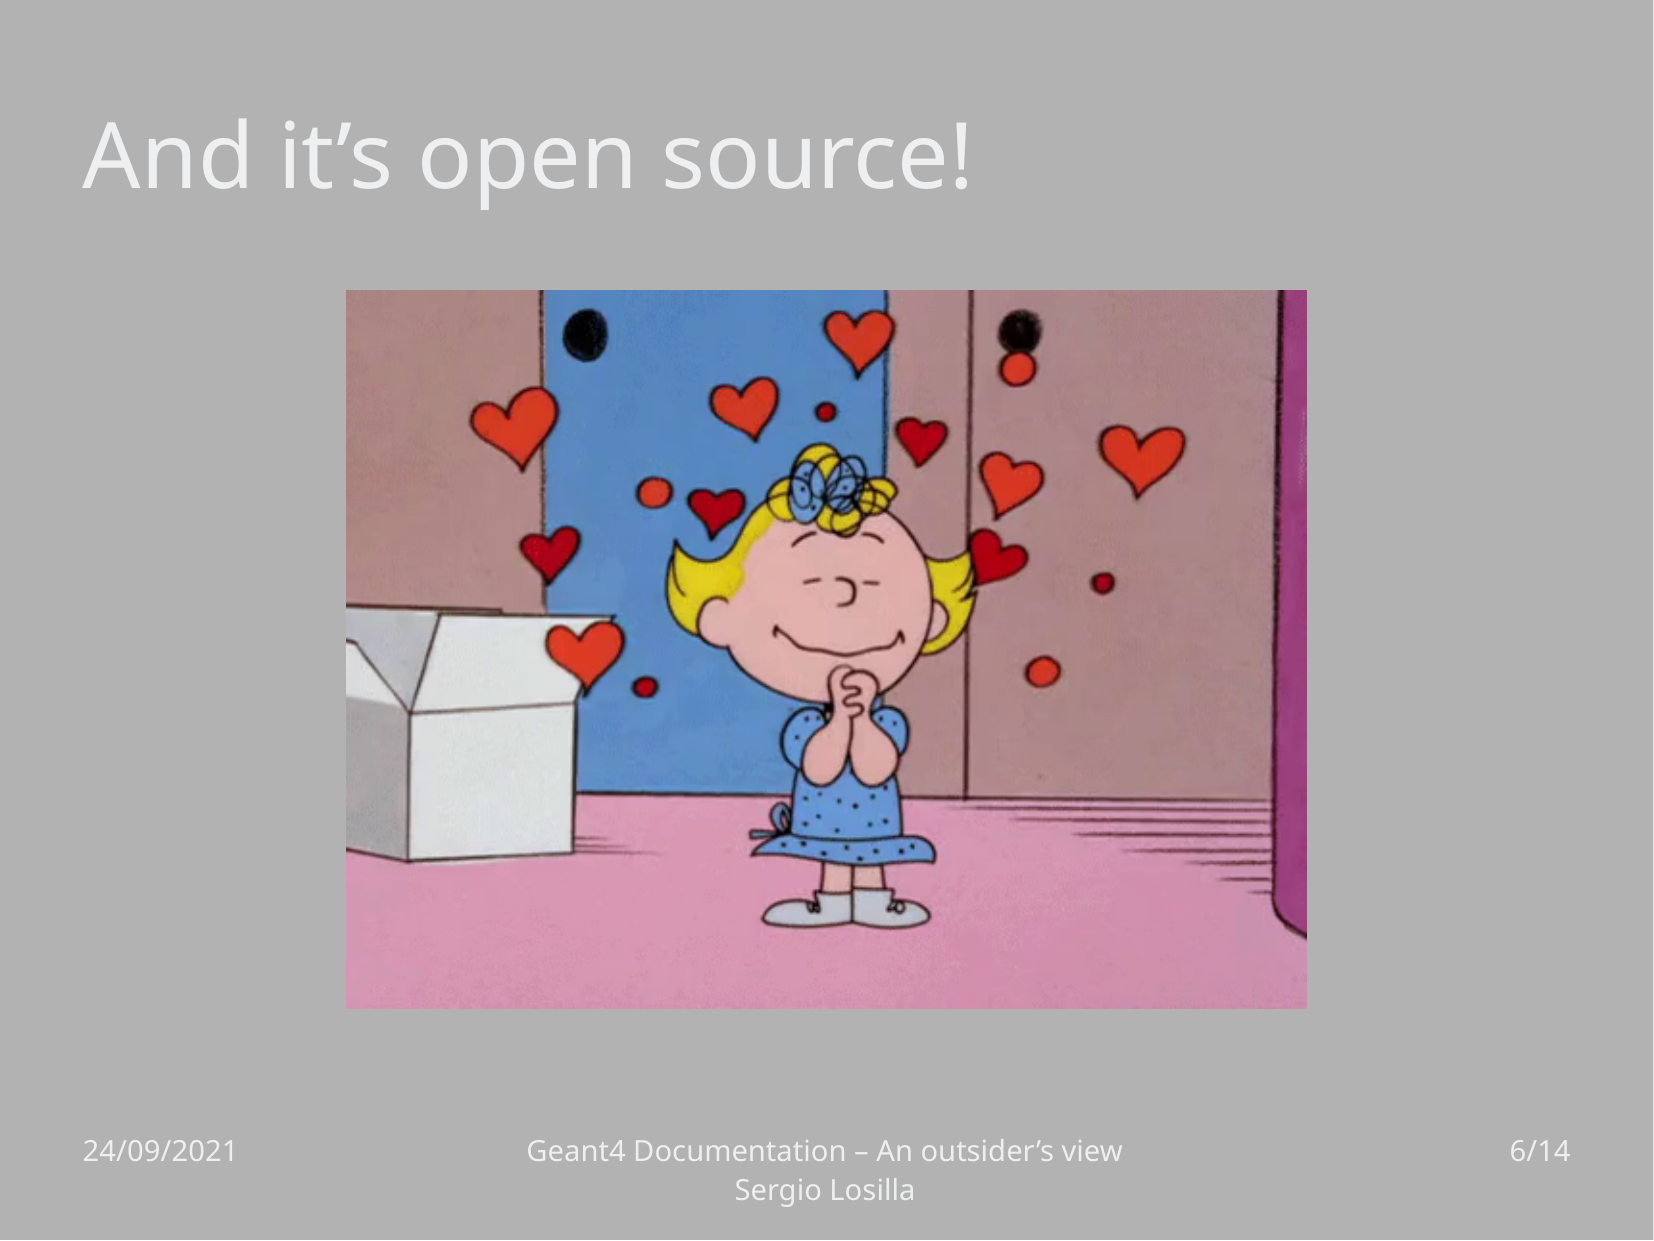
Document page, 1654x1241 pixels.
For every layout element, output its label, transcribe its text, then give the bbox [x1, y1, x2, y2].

text_box [345, 290, 1308, 1010]
title And it’s open source! [82, 49, 1571, 257]
